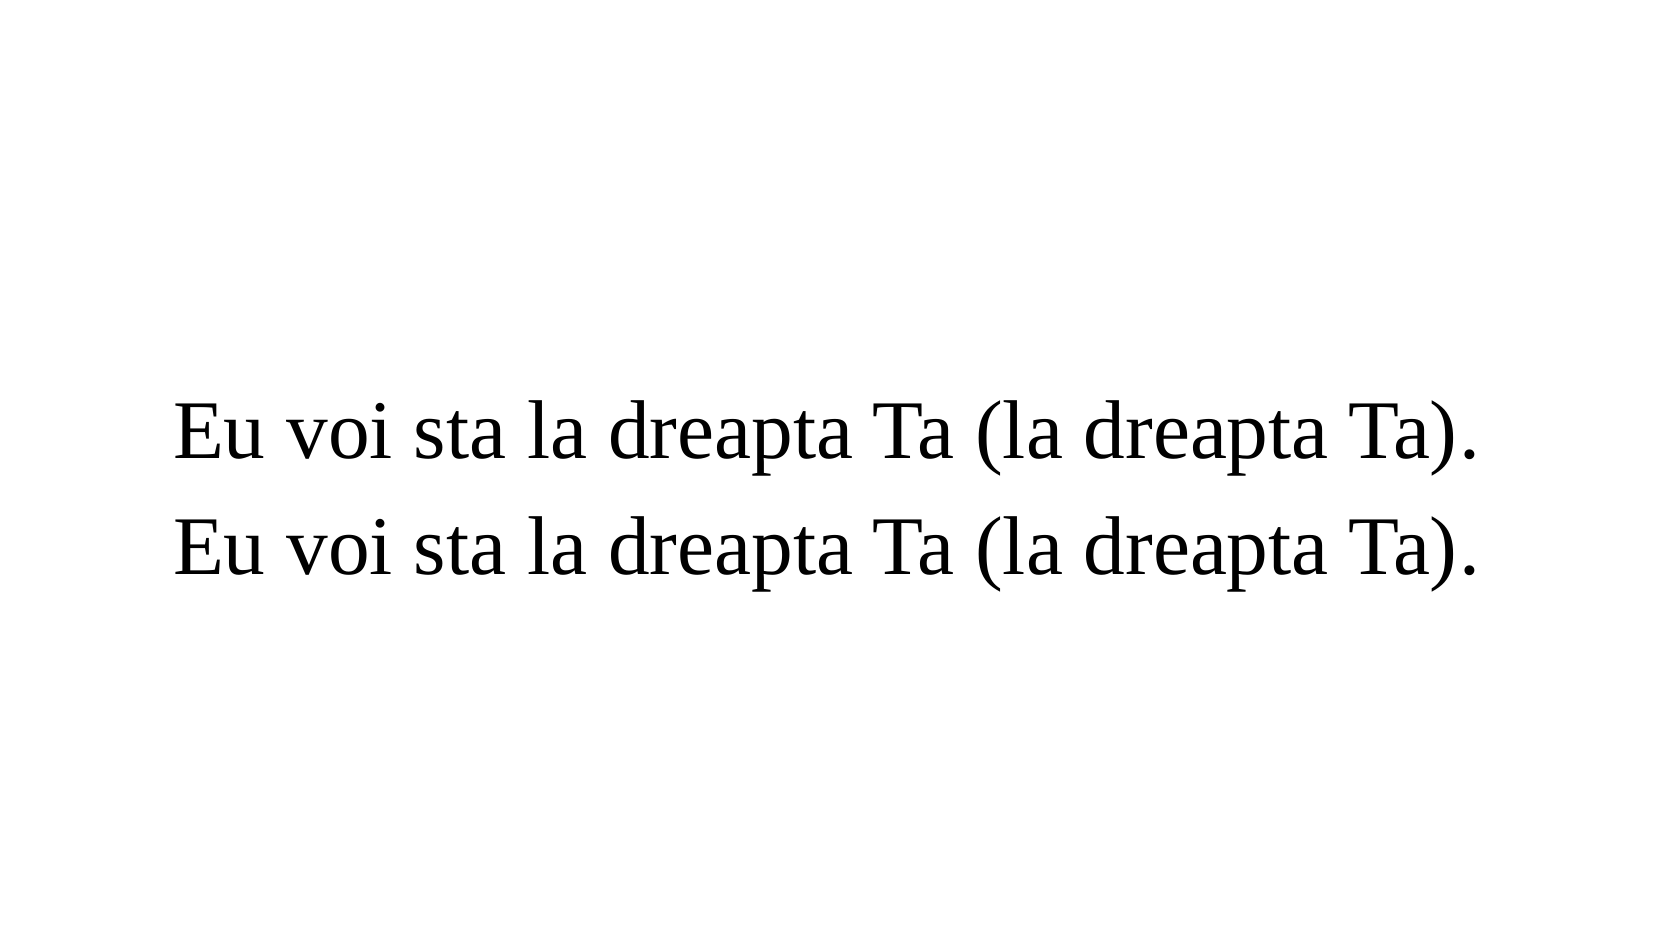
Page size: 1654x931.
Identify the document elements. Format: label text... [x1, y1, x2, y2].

subtitle Eu voi sta la dreapta Ta (la dreapta Ta). Eu voi sta la dreapta Ta (la dreapta Ta). [0, 367, 1654, 563]
